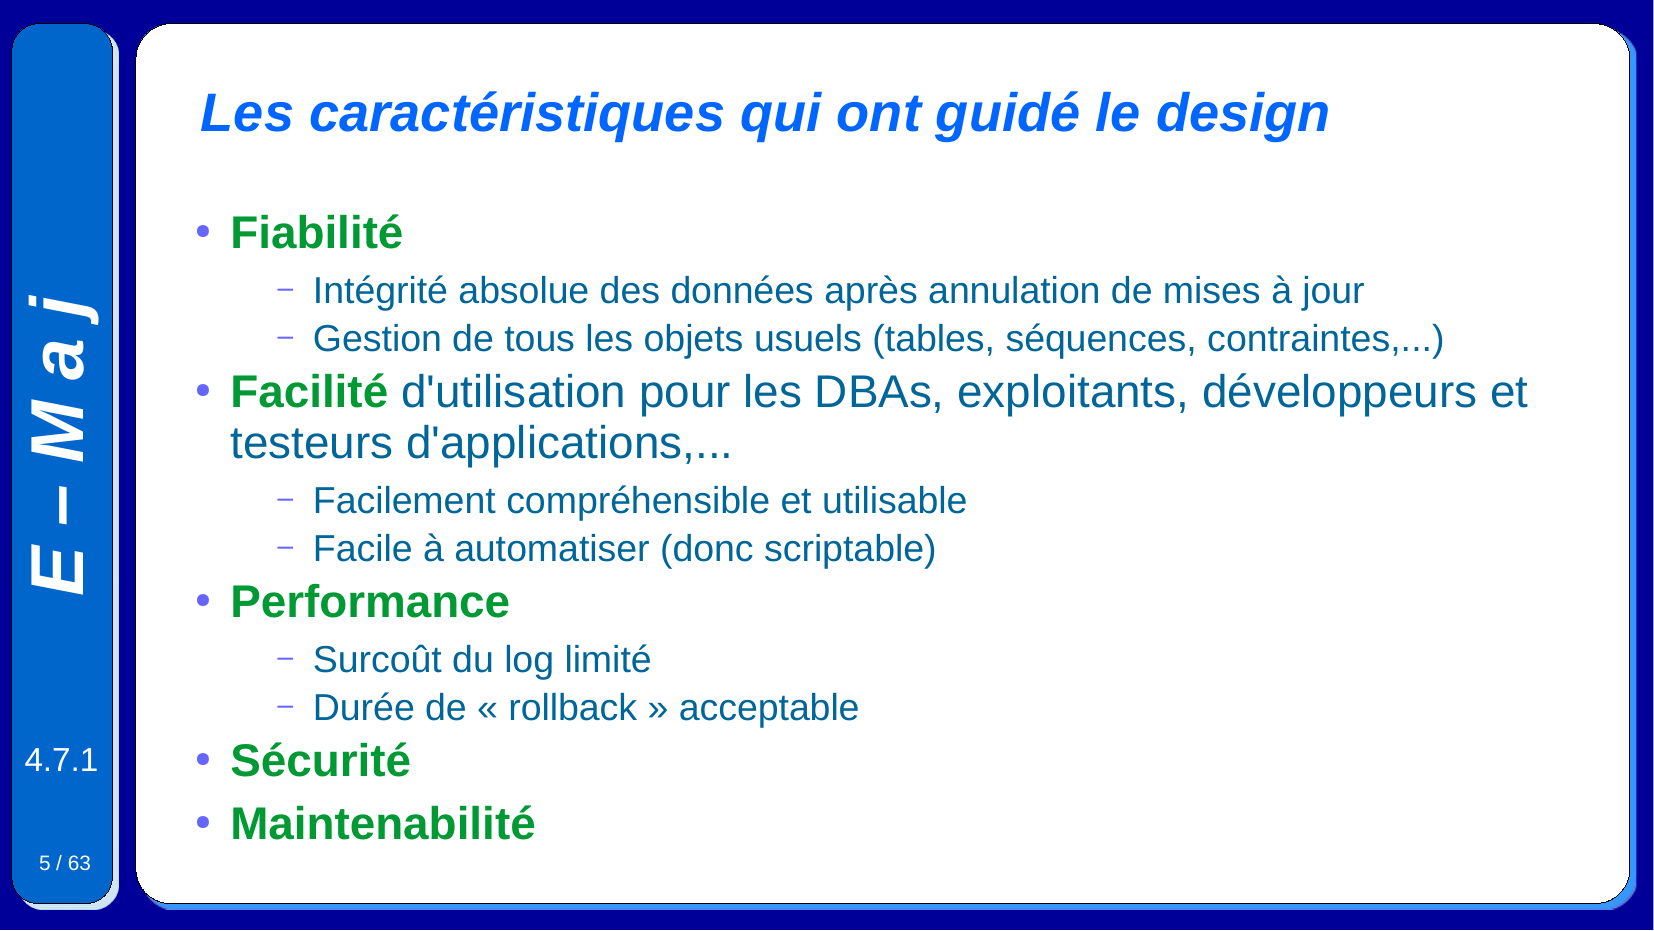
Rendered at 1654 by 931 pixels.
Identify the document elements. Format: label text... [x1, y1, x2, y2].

list Fiabilité Intégrité absolue des données après annulation de mises à jour Gestion de tous les objets usuels (tables, séquences, contraintes,...) Facilité d'utilisation pour les DBAs, exploitants, développeurs et testeurs d'applications,... Facilement compréhensible et utilisable Facile à automatiser (donc scriptable) Performance Surcoût du log limité Durée de « rollback » acceptable Sécurité Maintenabilité [177, 206, 1587, 849]
title Les caractéristiques qui ont guidé le design [200, 34, 1575, 191]
